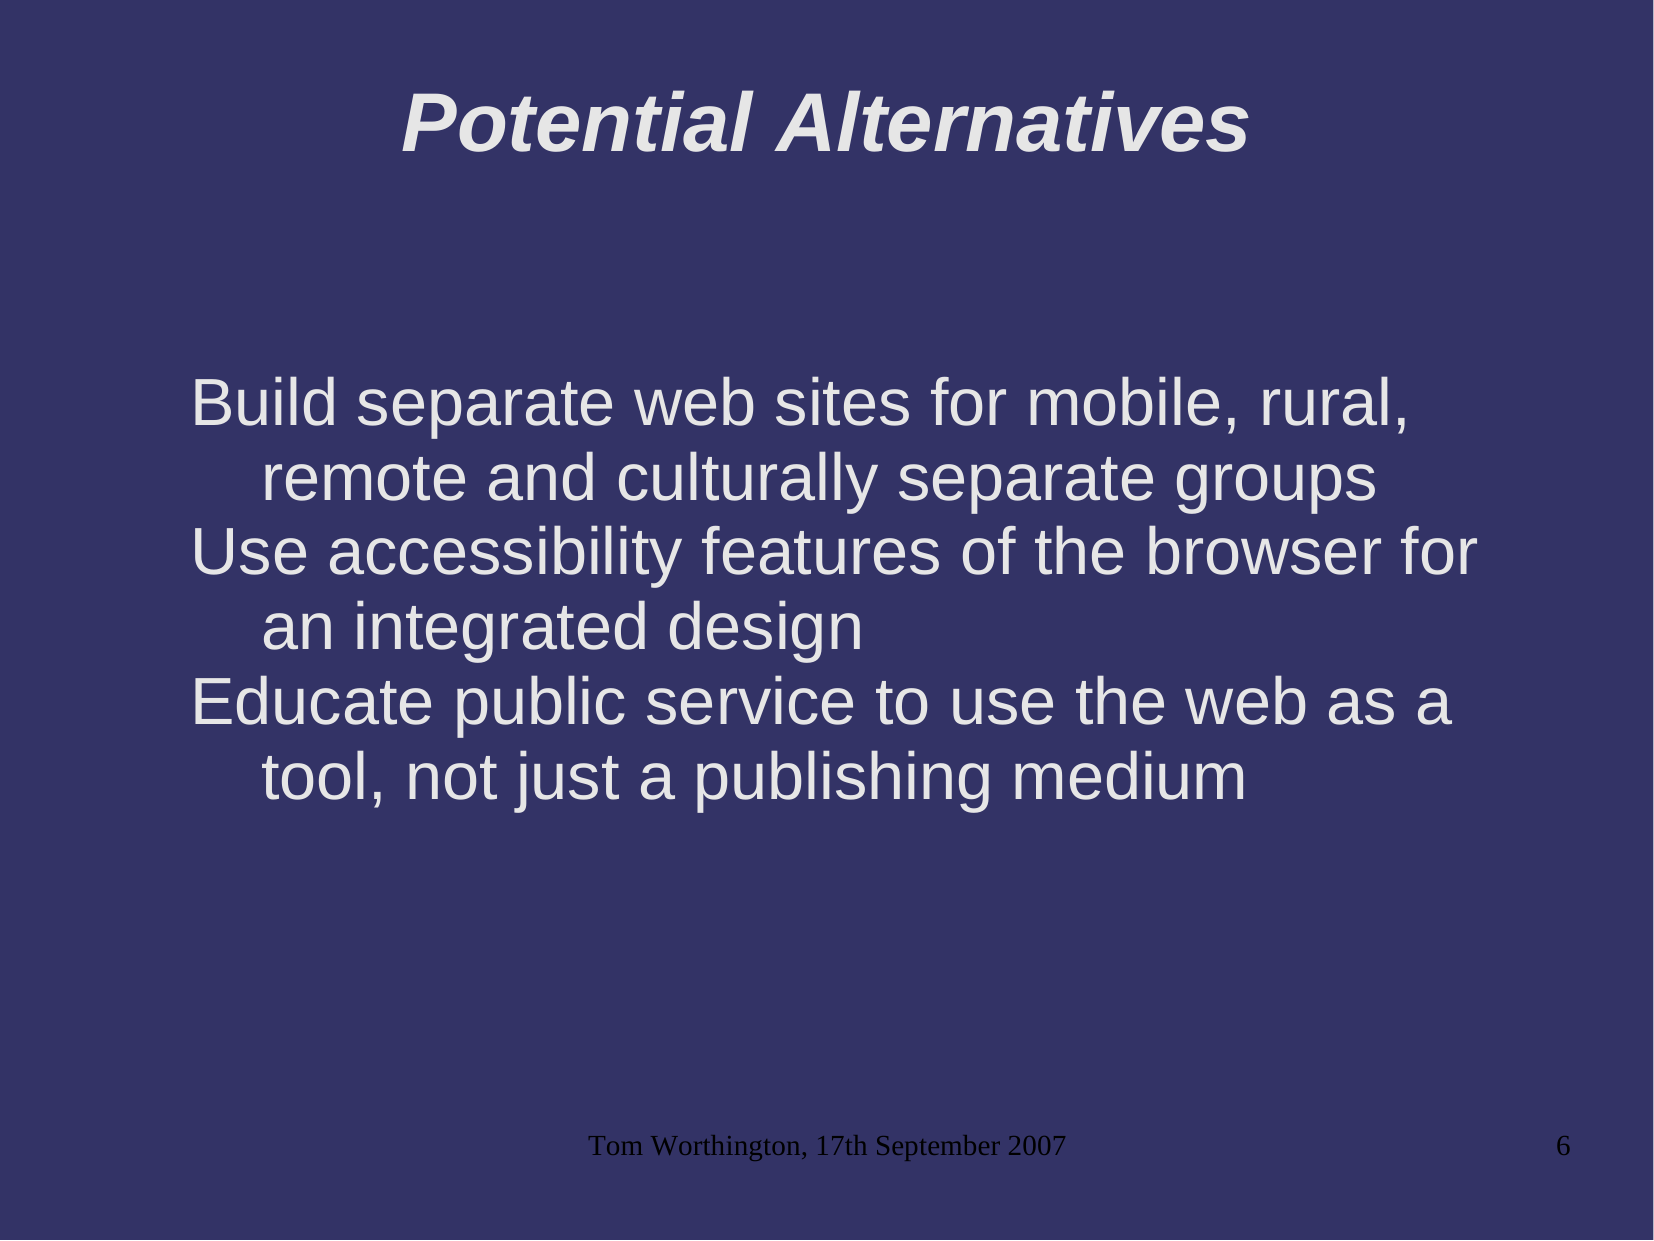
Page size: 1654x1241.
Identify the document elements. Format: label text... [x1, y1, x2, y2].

list Build separate web sites for mobile, rural, remote and culturally separate groups Use accessibility features of the browser for an integrated design Educate public service to use the web as a tool, not just a publishing medium [178, 364, 1570, 1147]
title Potential Alternatives [121, 19, 1534, 227]
